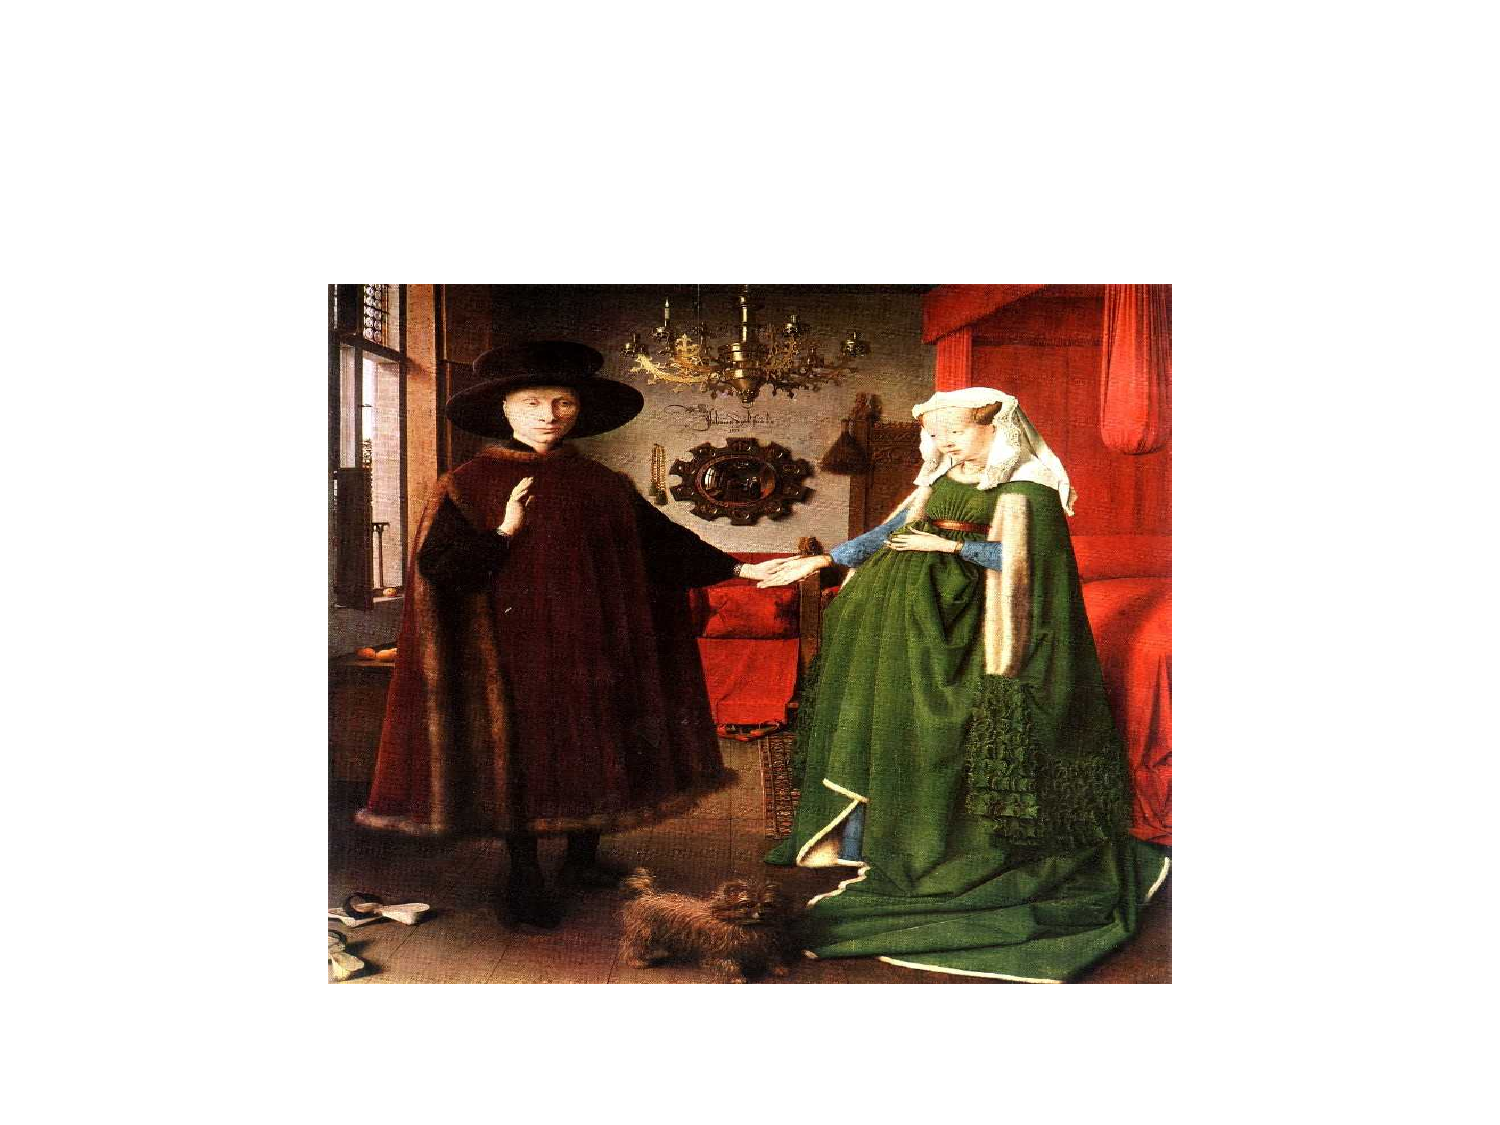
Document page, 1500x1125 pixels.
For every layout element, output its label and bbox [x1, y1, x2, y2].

picture [328, 284, 1172, 984]
